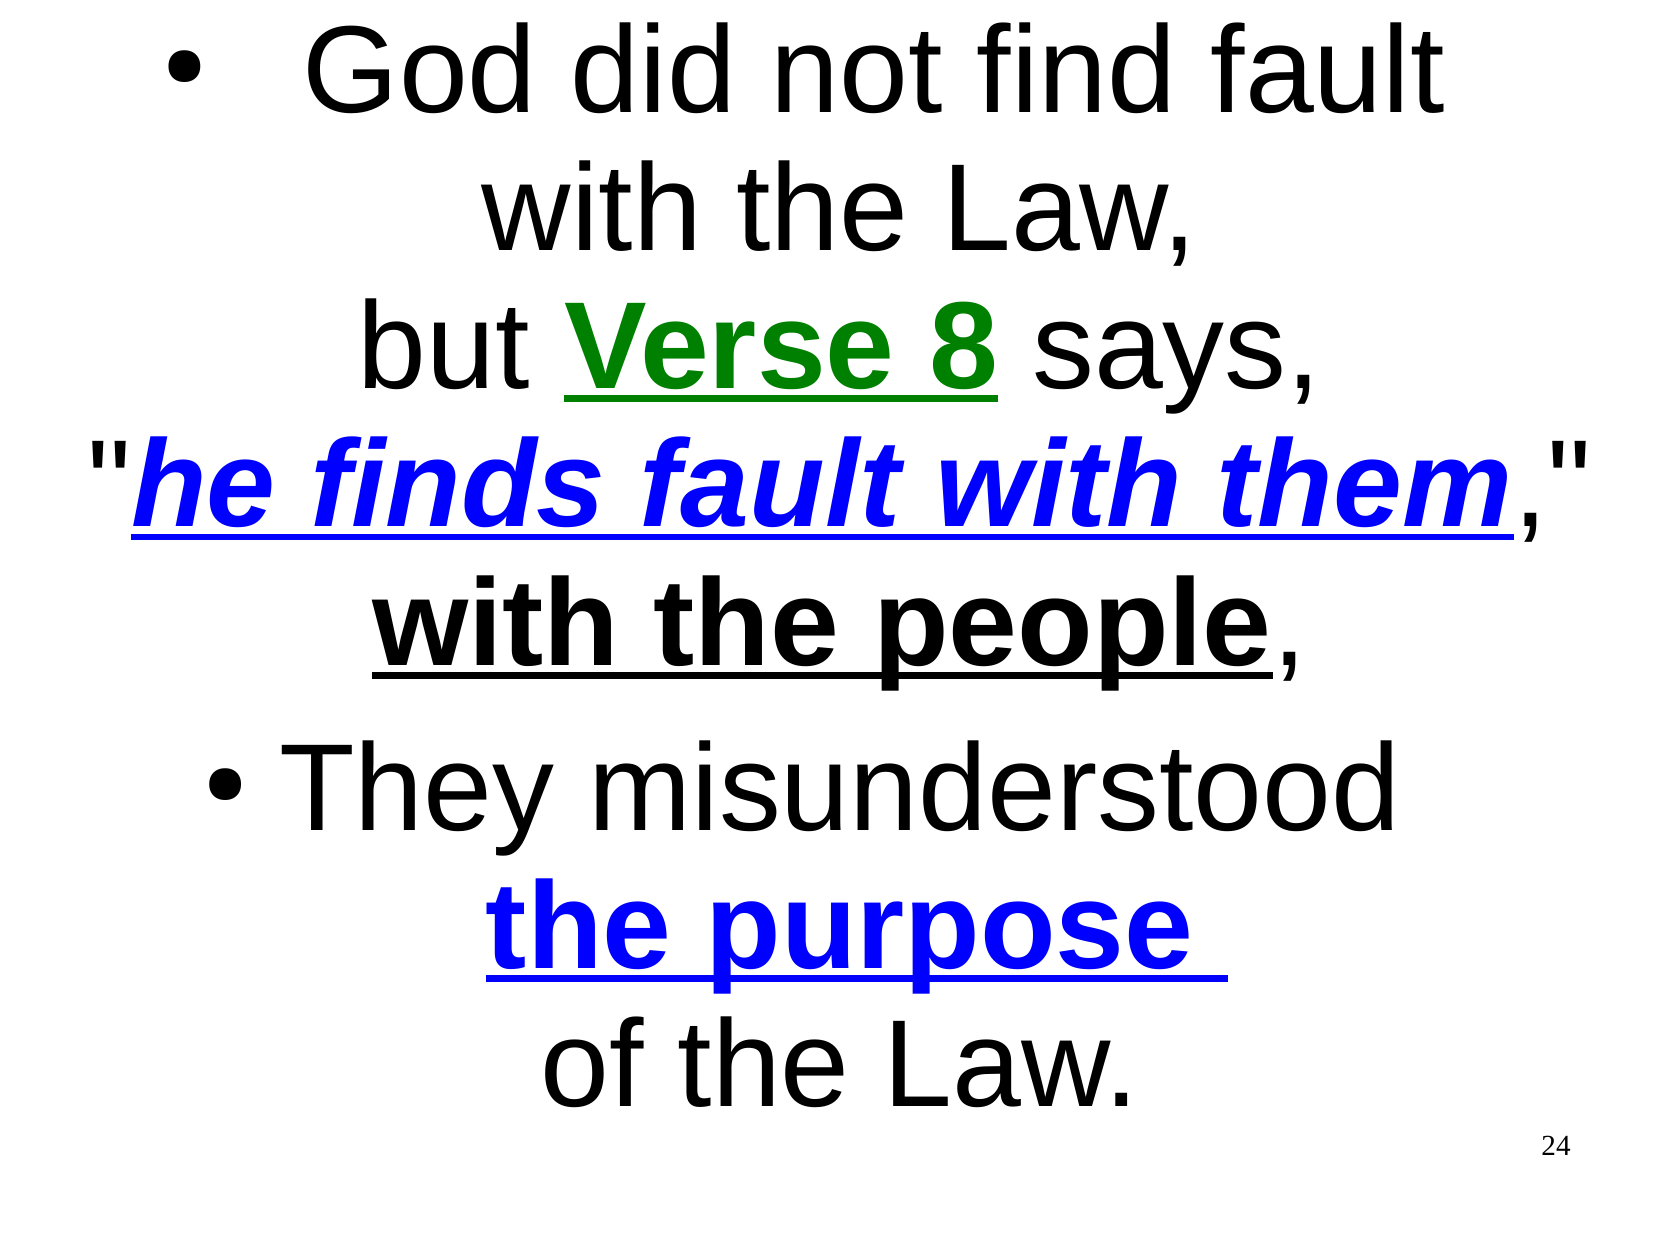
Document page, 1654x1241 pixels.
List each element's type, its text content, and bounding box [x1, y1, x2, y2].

list God did not find fault with the Law, but Verse 8 says, "he finds fault with them," with the people, They misunderstood the purpose of the Law. [0, 0, 1651, 1238]
